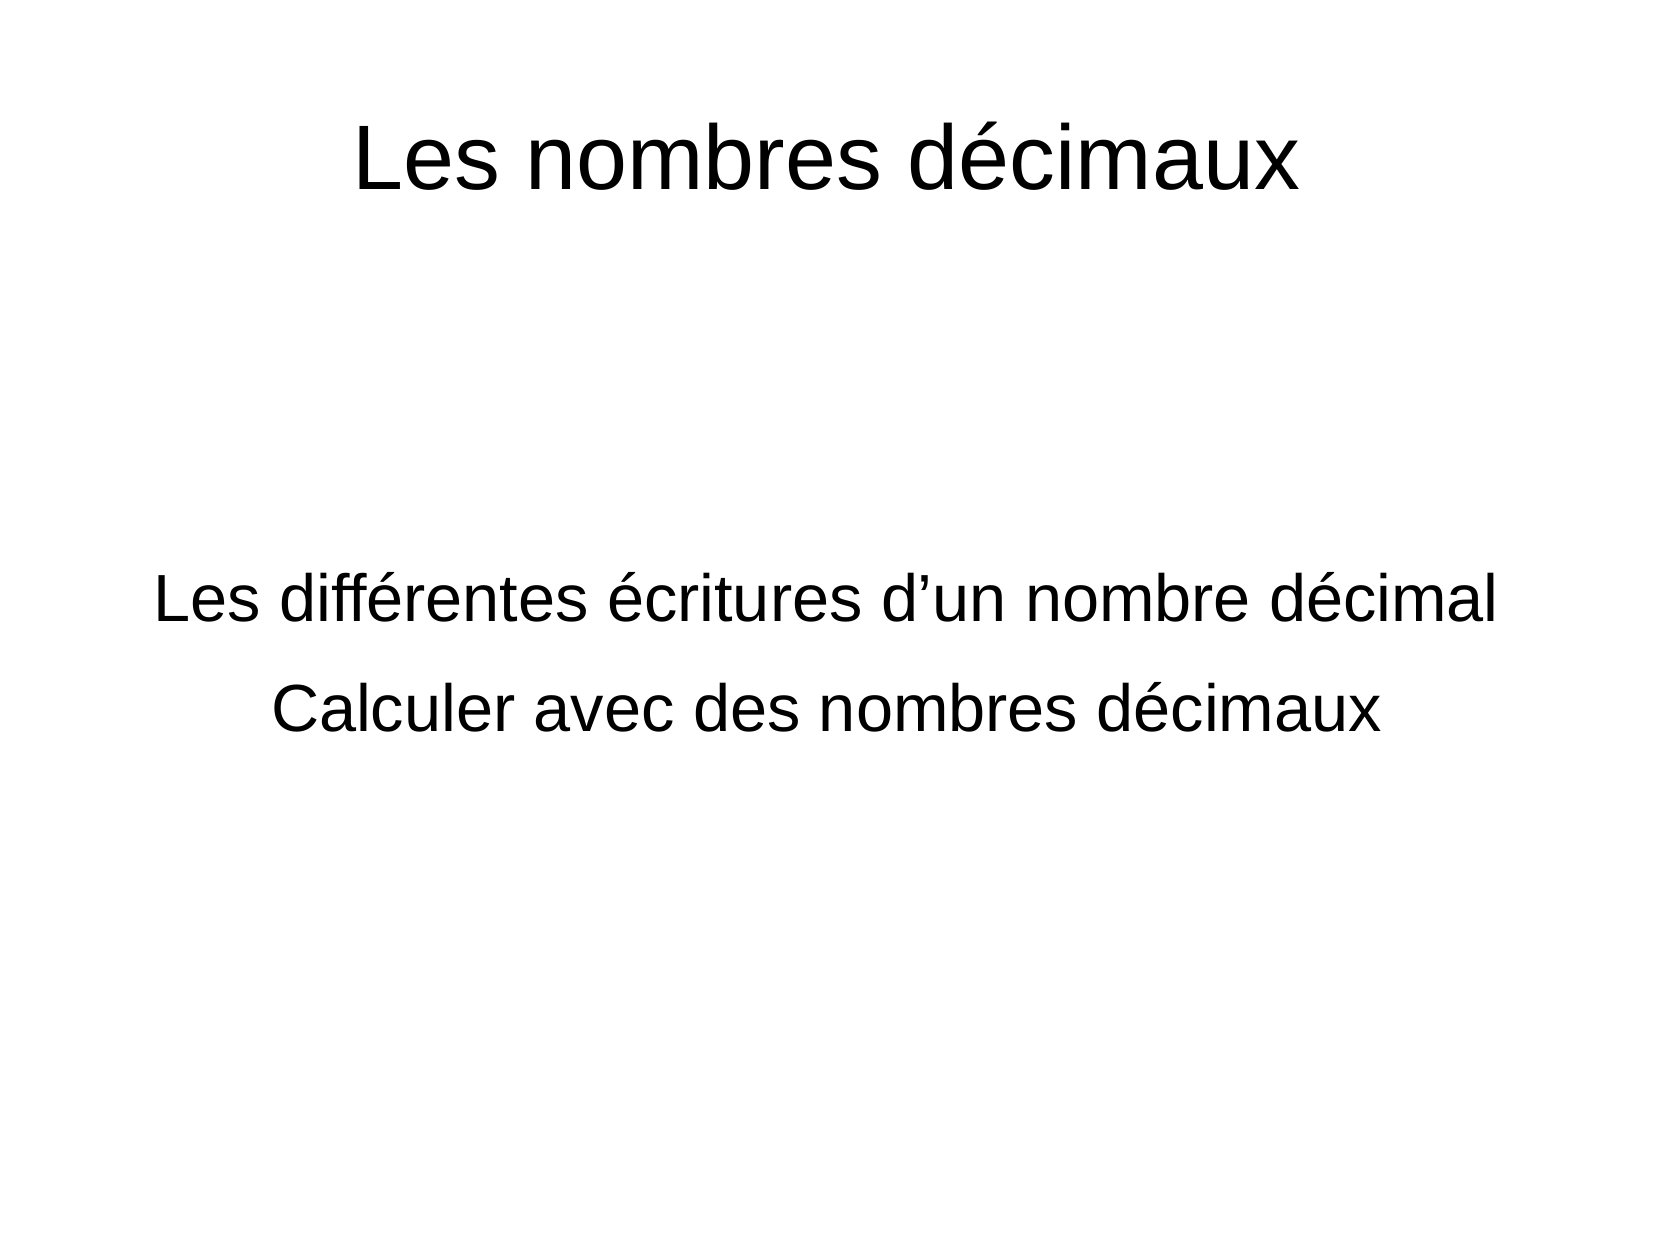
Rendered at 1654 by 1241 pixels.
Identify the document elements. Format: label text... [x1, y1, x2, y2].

subtitle Les différentes écritures d’un nombre décimal Calculer avec des nombres décimaux [82, 290, 1571, 1010]
title Les nombres décimaux [82, 49, 1571, 257]
